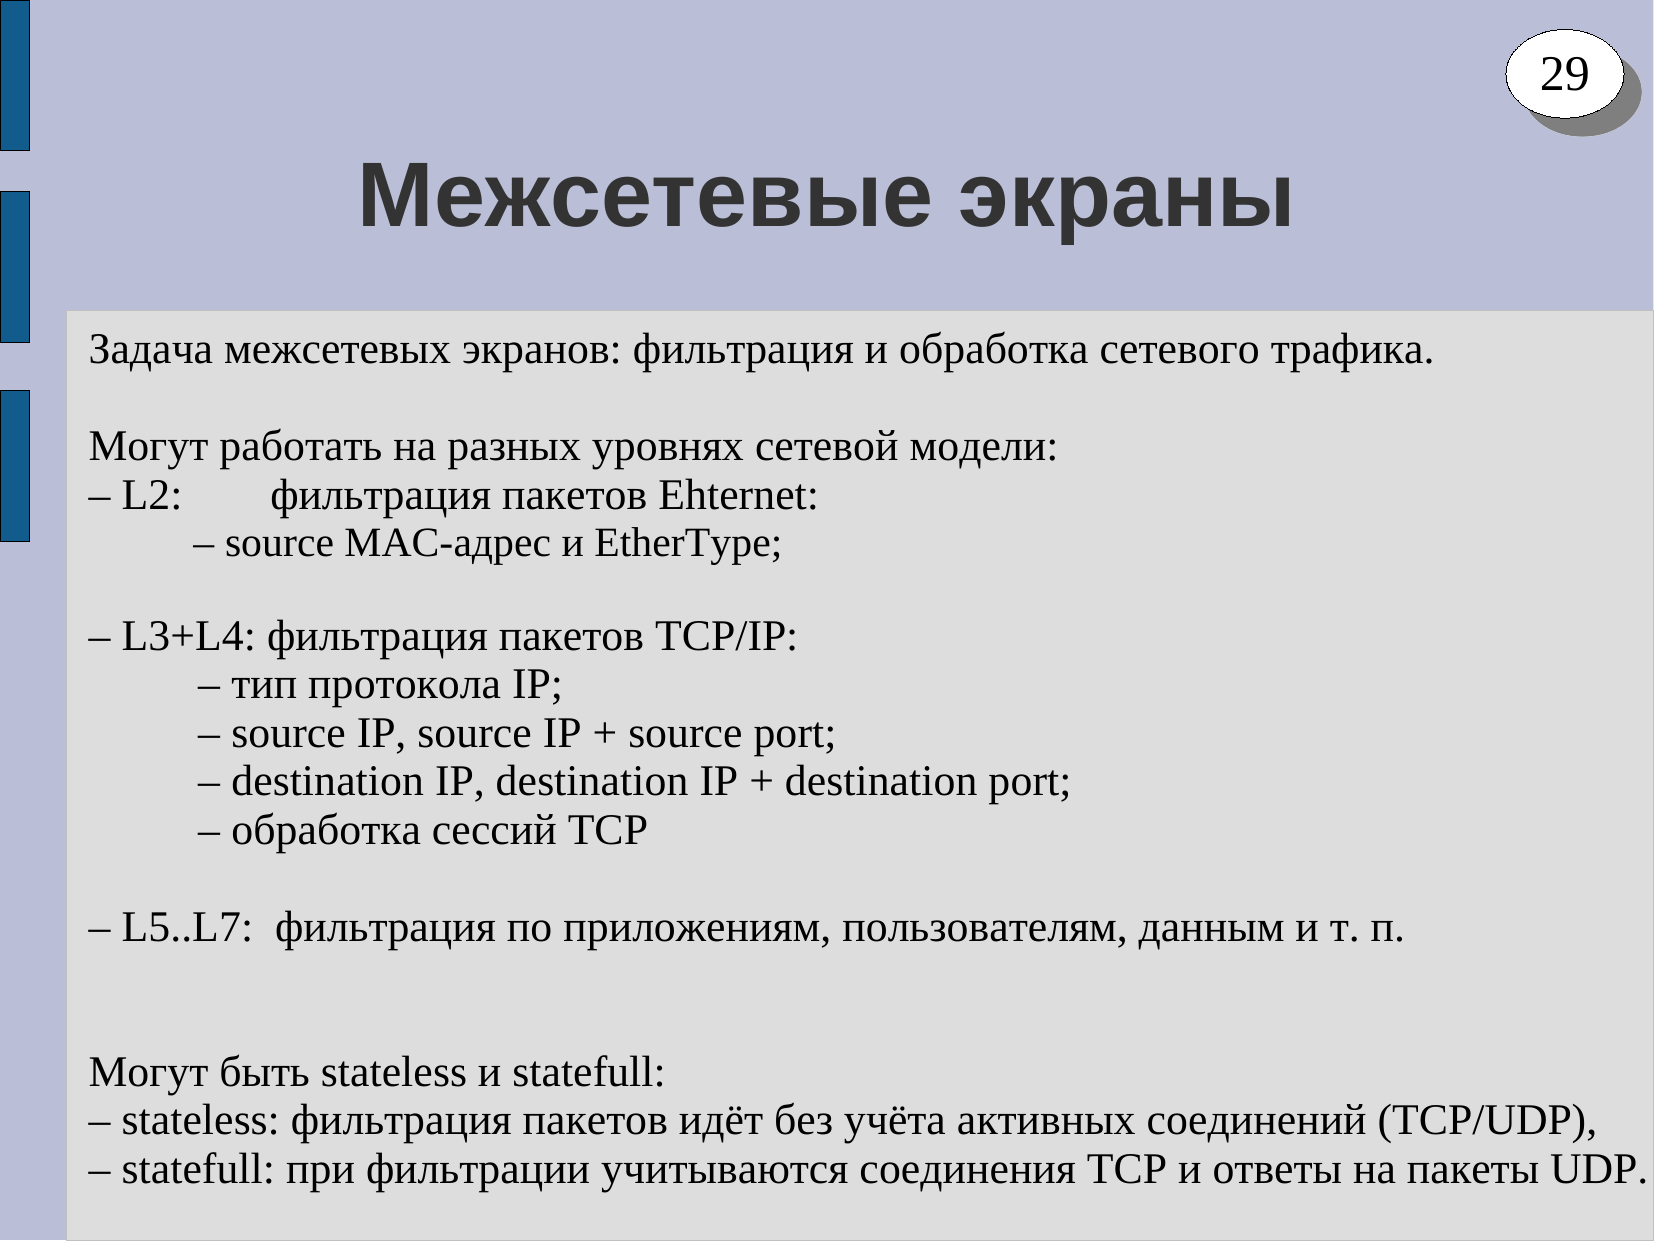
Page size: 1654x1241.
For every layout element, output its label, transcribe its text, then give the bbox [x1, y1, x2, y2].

text_box Задача межсетевых экранов: фильтрация и обработка сетевого трафика. Могут работать на разных уровнях сетевой модели: – L2: фильтрация пакетов Ehternet: – source MAC-адрес и EtherType; – L3+L4: фильтрация пакетов TCP/IP: – тип протокола IP; – source IP, source IP + source port; – destination IP, destination IP + destination port; – обработка сессий TCP – L5..L7: фильтрация по приложениям, пользователям, данным и т. п. Могут быть stateless и statefull: – stateless: фильтрация пакетов идёт без учёта активных соединений (TCP/UDP), – statefull: при фильтрации учитываются соединения TCP и ответы на пакеты UDP. [88, 324, 1651, 1241]
text_box 29 [1505, 29, 1625, 119]
title Межсетевые экраны [121, 91, 1534, 299]
